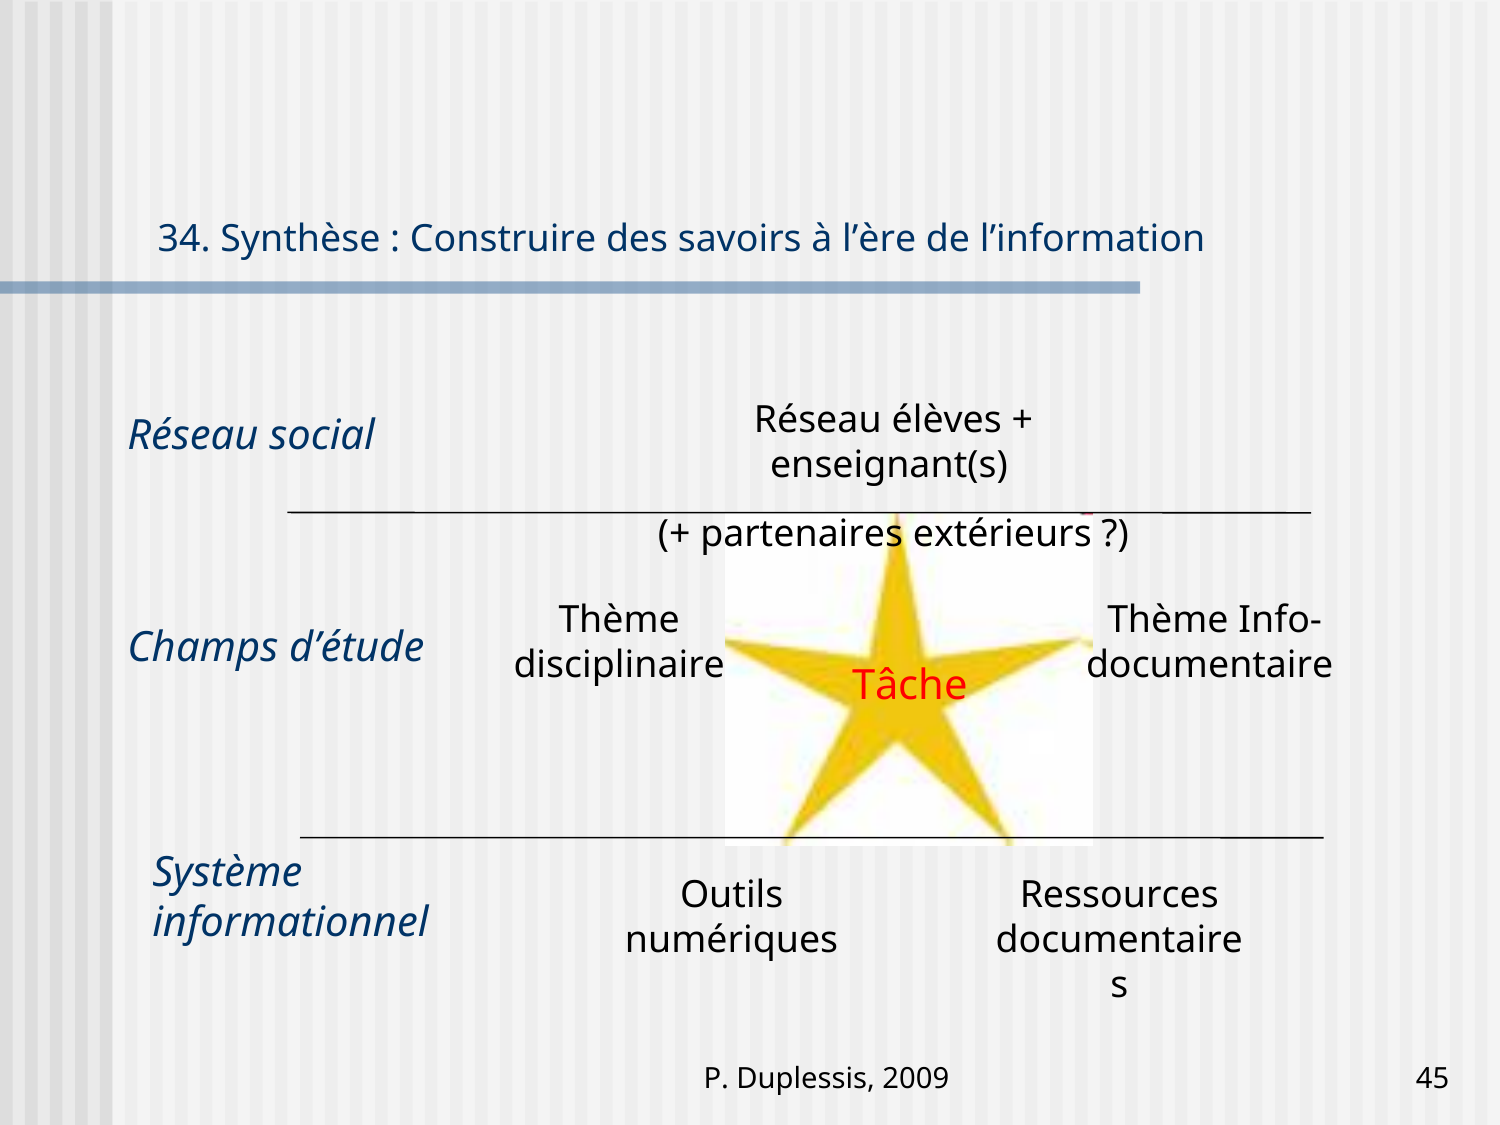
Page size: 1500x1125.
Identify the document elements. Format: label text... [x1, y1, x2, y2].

text_box Outils numériques [587, 862, 877, 968]
title 34. Synthèse : Construire des savoirs à l’ère de l’information [142, 205, 1482, 267]
text_box Tâche [837, 650, 996, 716]
text_box Champs d’étude [112, 612, 467, 679]
picture [725, 562, 1093, 836]
text_box Réseau social [112, 399, 467, 466]
text_box Ressources documentaires [975, 862, 1264, 1013]
text_box Thème Info-documentaire [1037, 587, 1392, 762]
text_box Réseau élèves + enseignant(s) (+ partenaires extérieurs ?) [624, 514, 1163, 562]
text_box Réseau élèves + enseignant(s) (+ partenaires extérieurs ?) [624, 387, 1163, 511]
picture [725, 839, 1093, 846]
text_box Thème disciplinaire [474, 587, 764, 693]
text_box Système informationnel [137, 837, 492, 953]
